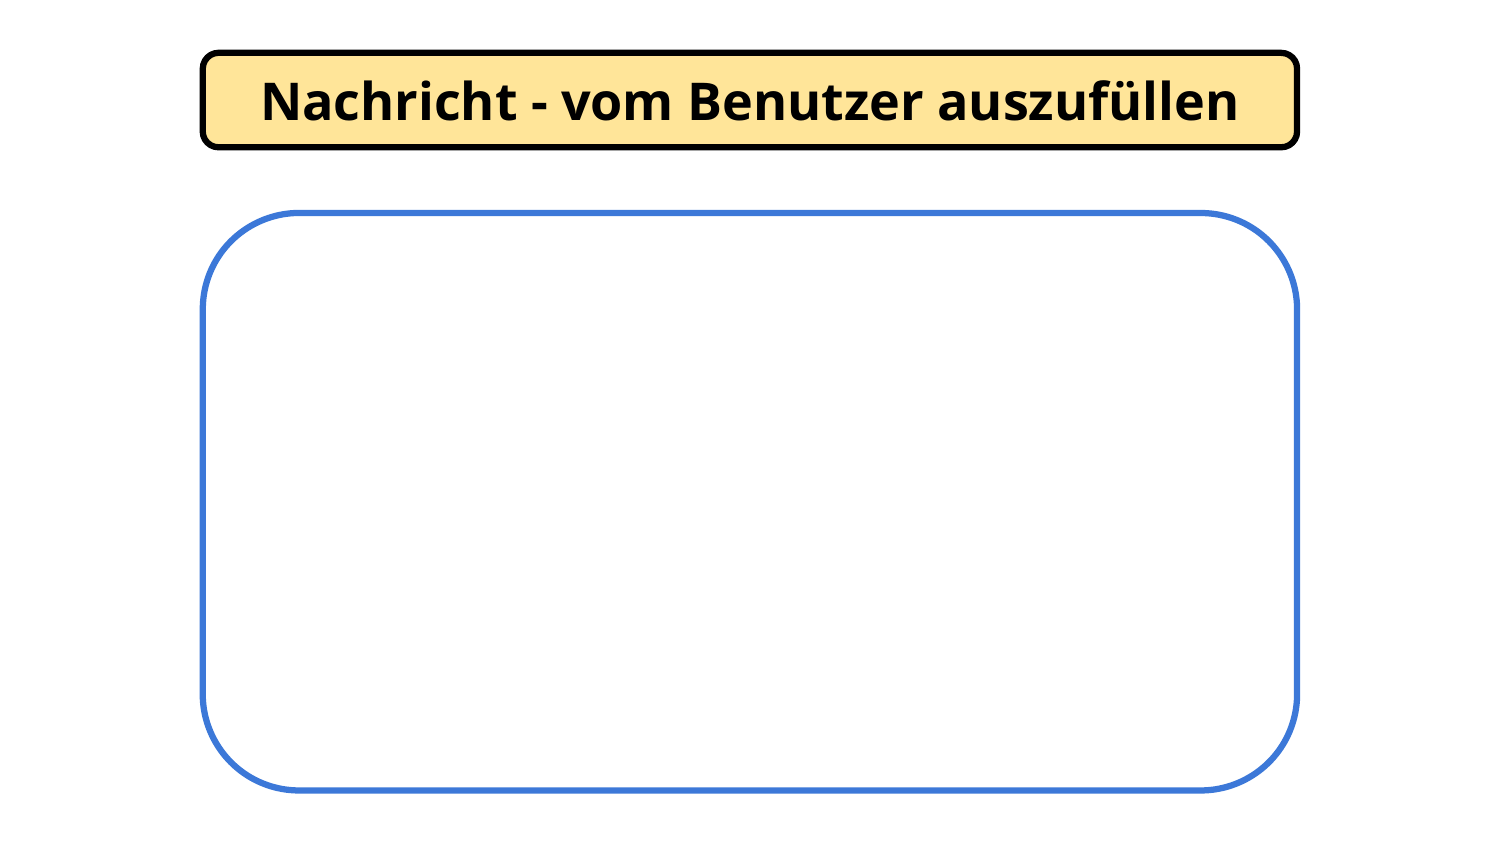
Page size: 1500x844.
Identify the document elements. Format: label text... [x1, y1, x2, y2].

text_box [202, 212, 1298, 791]
text_box Nachricht - vom Benutzer auszufüllen [202, 52, 1298, 148]
